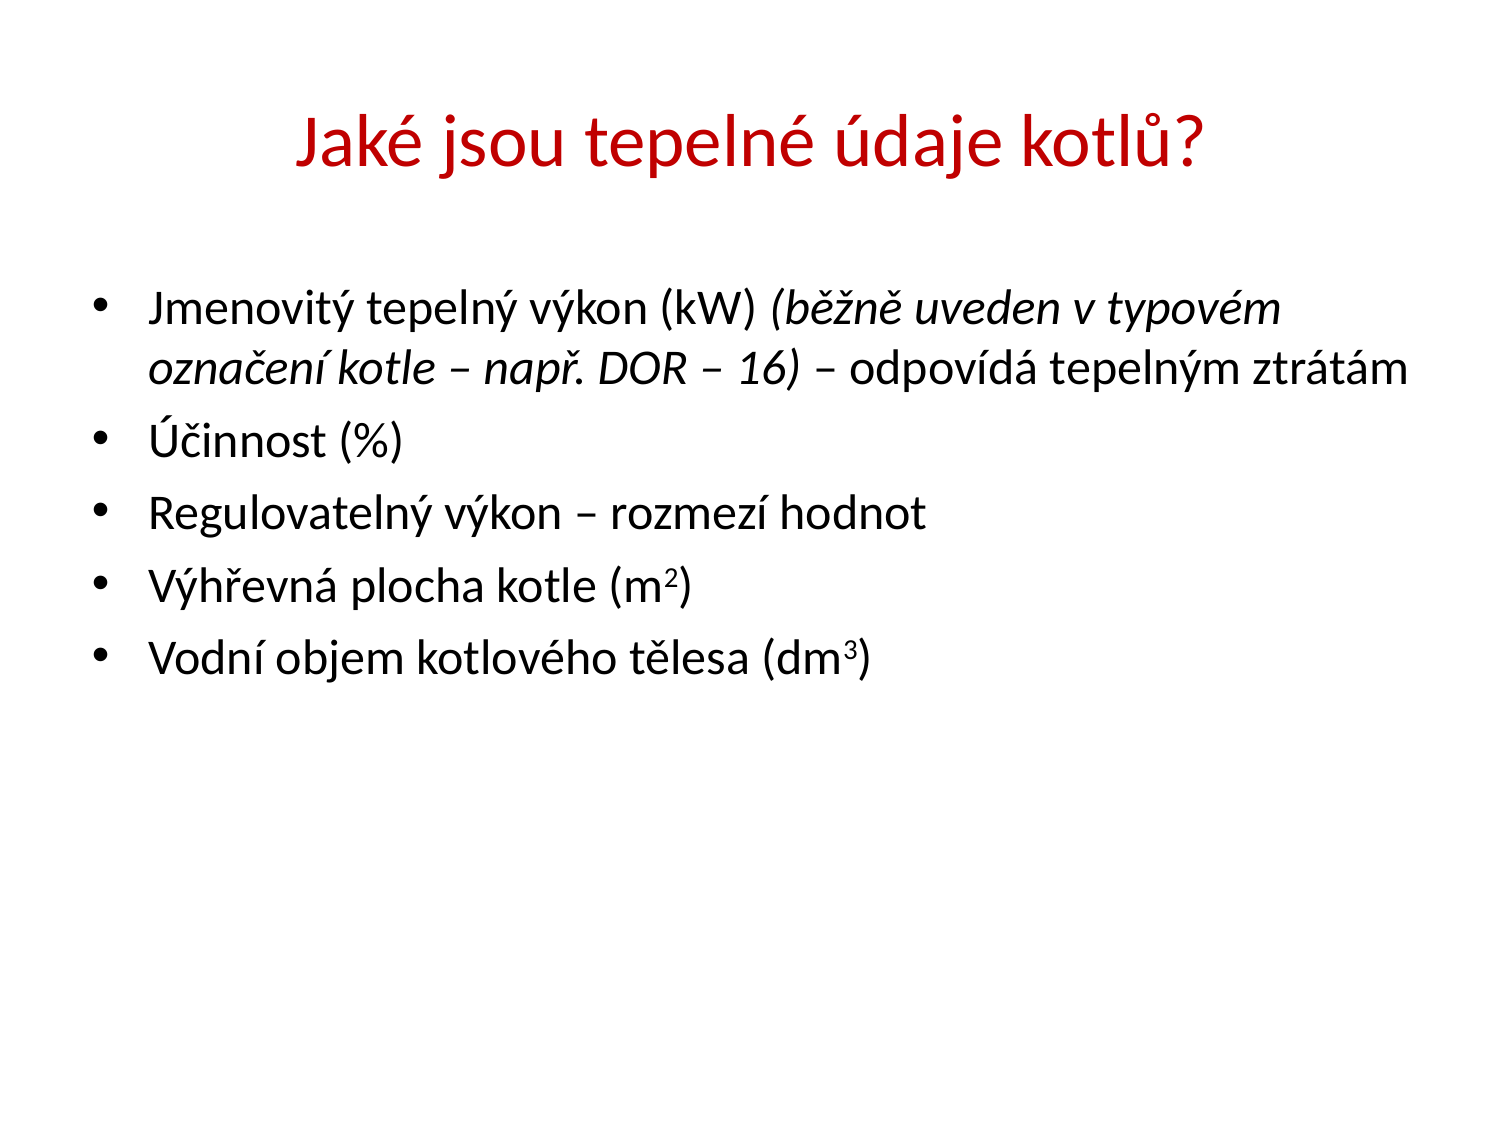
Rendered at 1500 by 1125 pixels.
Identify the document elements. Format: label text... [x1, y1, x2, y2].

title Jaké jsou tepelné údaje kotlů? [76, 42, 1427, 231]
list Jmenovitý tepelný výkon (kW) (běžně uveden v typovém označení kotle – např. DOR – 16) – odpovídá tepelným ztrátám Účinnost (%) Regulovatelný výkon – rozmezí hodnot Výhřevná plocha kotle (m2) Vodní objem kotlového tělesa (dm3) [76, 267, 1427, 1010]
